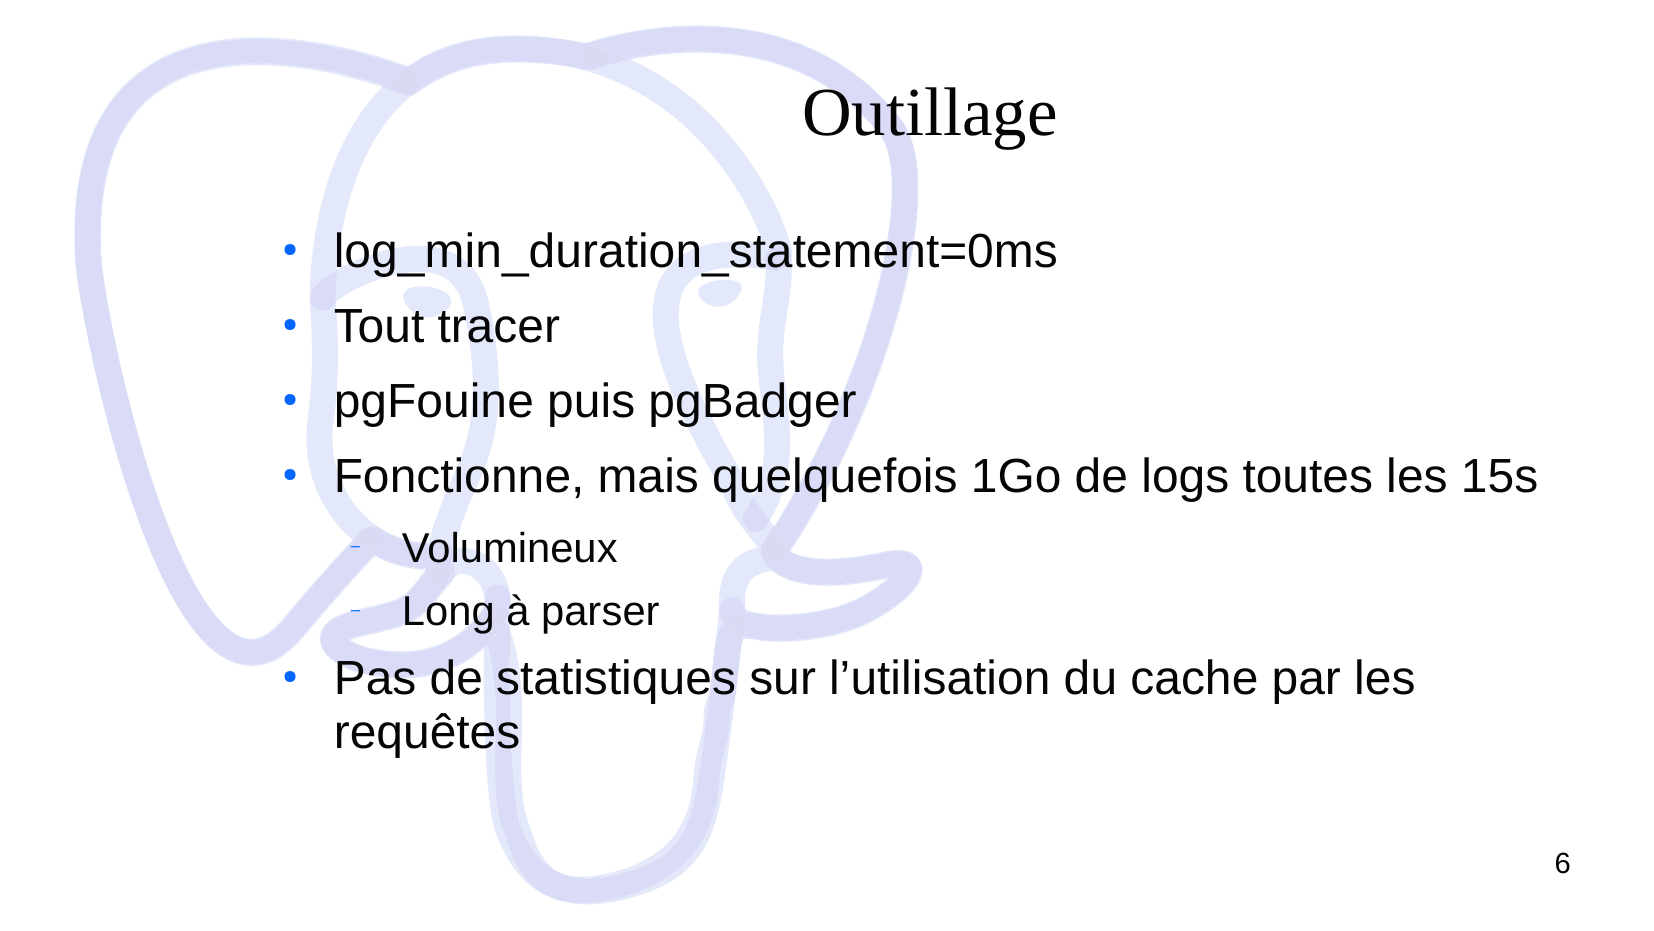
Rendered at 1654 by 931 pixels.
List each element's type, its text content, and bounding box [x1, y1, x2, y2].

title Outillage [265, 35, 1595, 189]
list log_min_duration_statement=0ms Tout tracer pgFouine puis pgBadger Fonctionne, mais quelquefois 1Go de logs toutes les 15s Volumineux Long à parser Pas de statistiques sur l’utilisation du cache par les requêtes [265, 224, 1595, 764]
